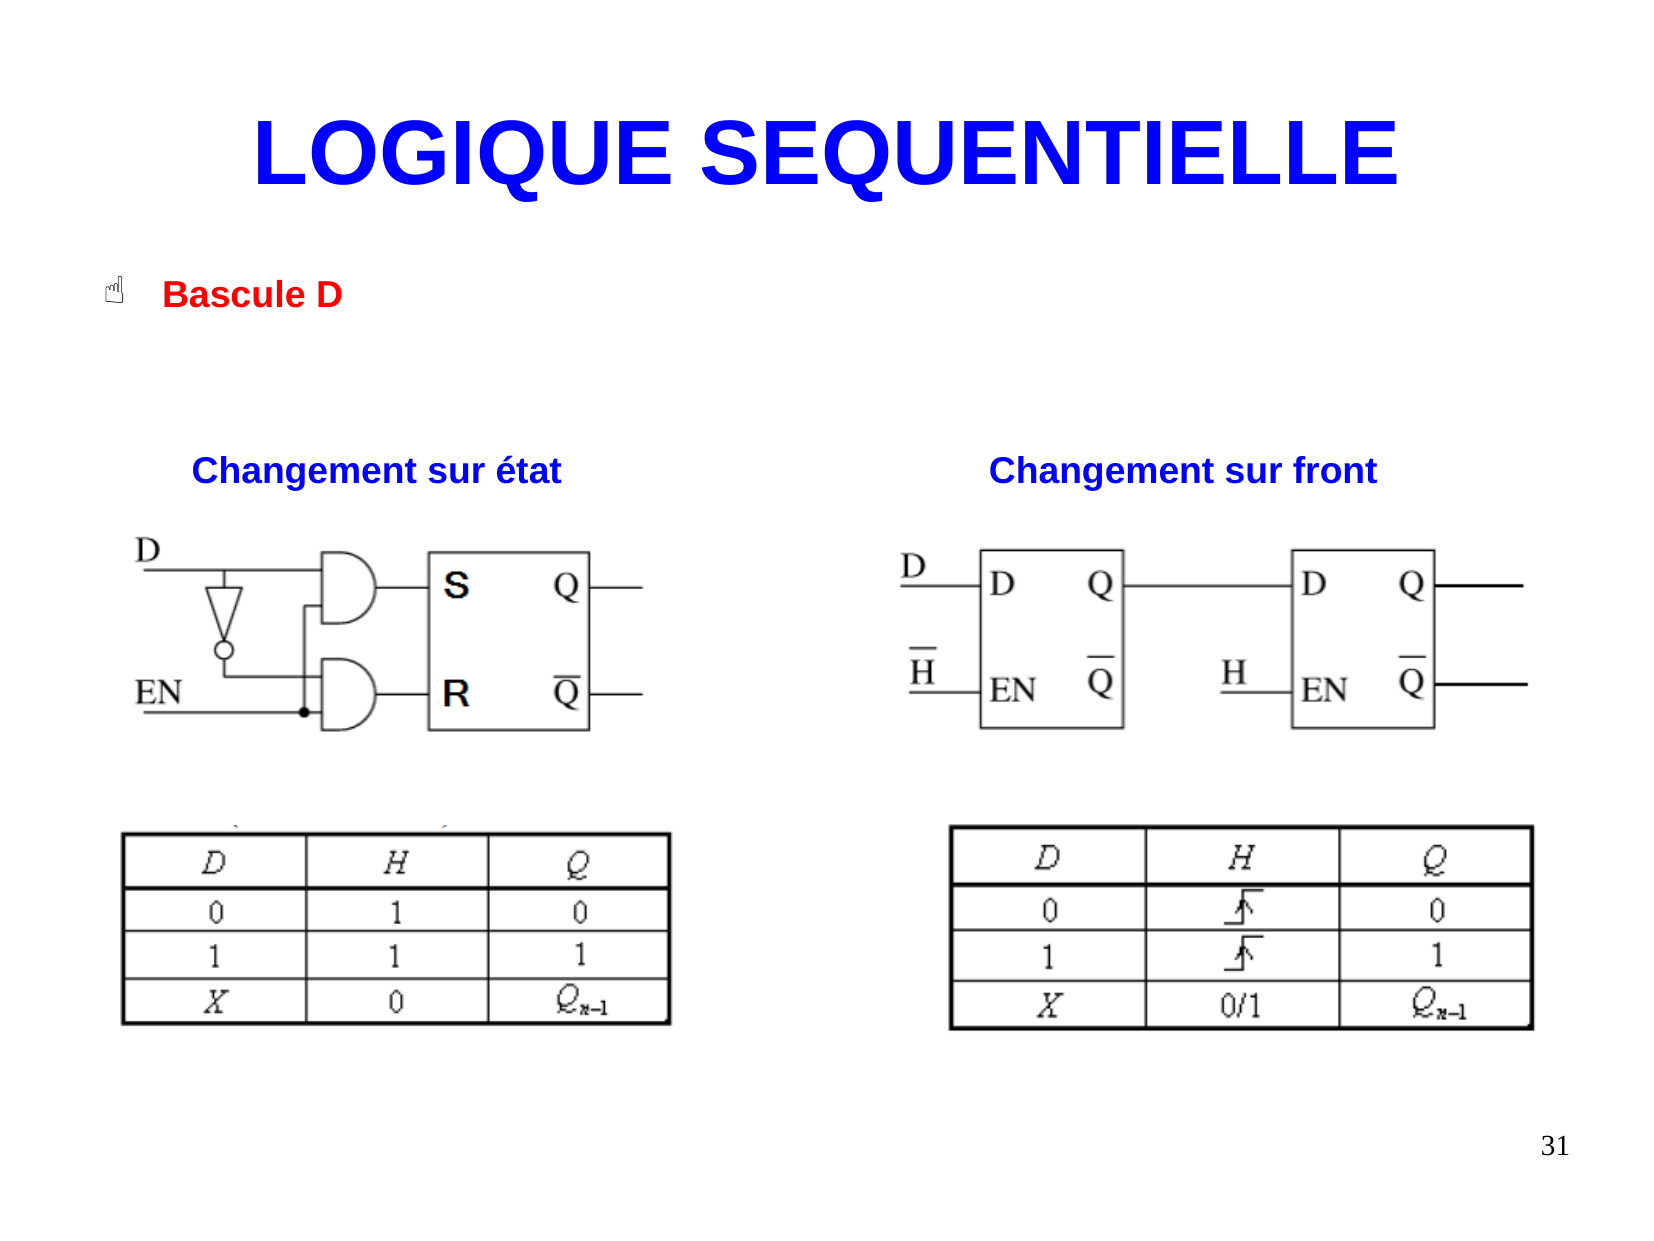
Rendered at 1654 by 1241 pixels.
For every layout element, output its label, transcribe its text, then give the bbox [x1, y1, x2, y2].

text_box Changement sur front [974, 442, 1447, 540]
title LOGIQUE SEQUENTIELLE [0, 49, 1654, 257]
text_box Bascule D [58, 266, 1595, 325]
picture [944, 820, 1539, 1034]
picture [116, 825, 679, 1034]
picture [127, 531, 650, 739]
text_box Changement sur état [176, 442, 650, 540]
picture [891, 539, 1536, 738]
